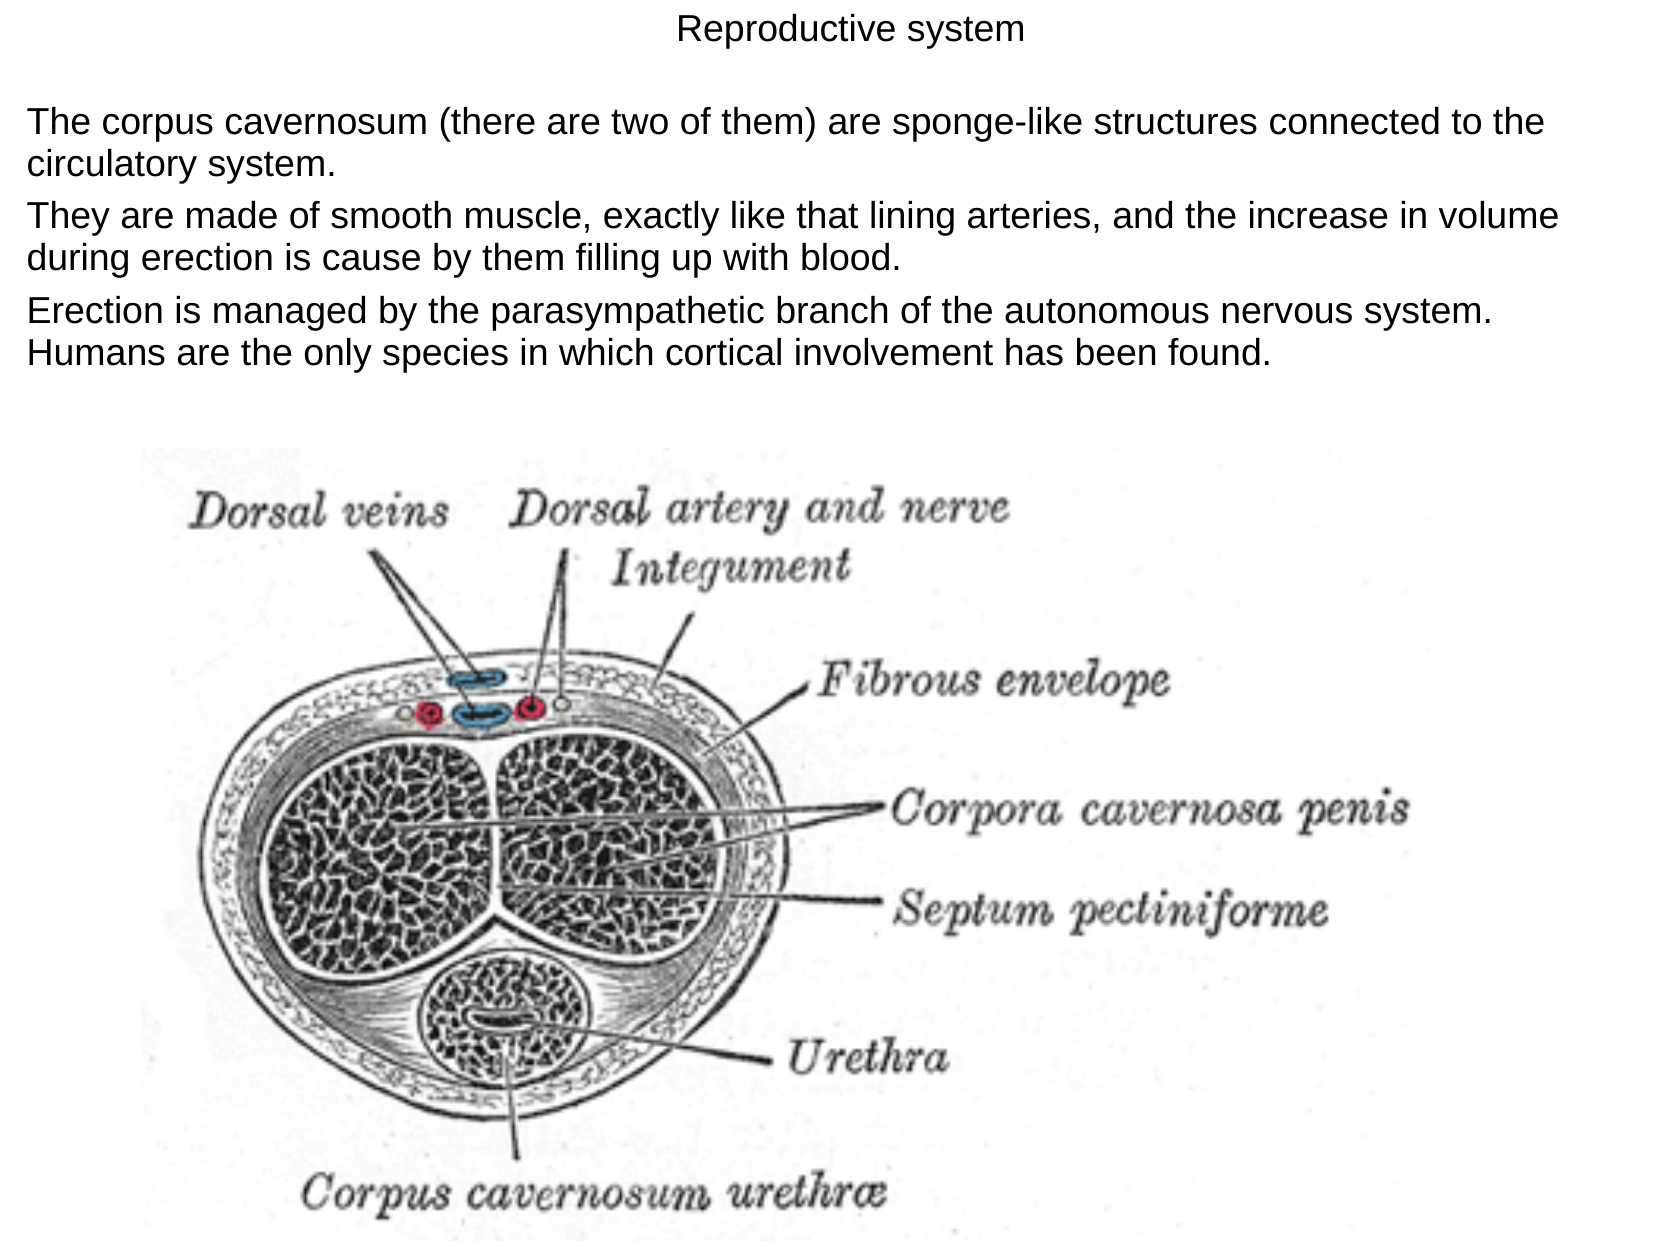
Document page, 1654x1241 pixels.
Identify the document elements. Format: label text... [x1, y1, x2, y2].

text_box Erection is managed by the parasympathetic branch of the autonomous nervous system. Humans are the only species in which cortical involvement has been found. [11, 281, 1583, 384]
text_box They are made of smooth muscle, exactly like that lining arteries, and the increase in volume during erection is cause by them filling up with blood. [11, 187, 1583, 281]
text_box The corpus cavernosum (there are two of them) are sponge-like structures connected to the circulatory system. [11, 92, 1619, 192]
text_box Reproductive system [661, 0, 1052, 60]
picture [141, 448, 1430, 1241]
